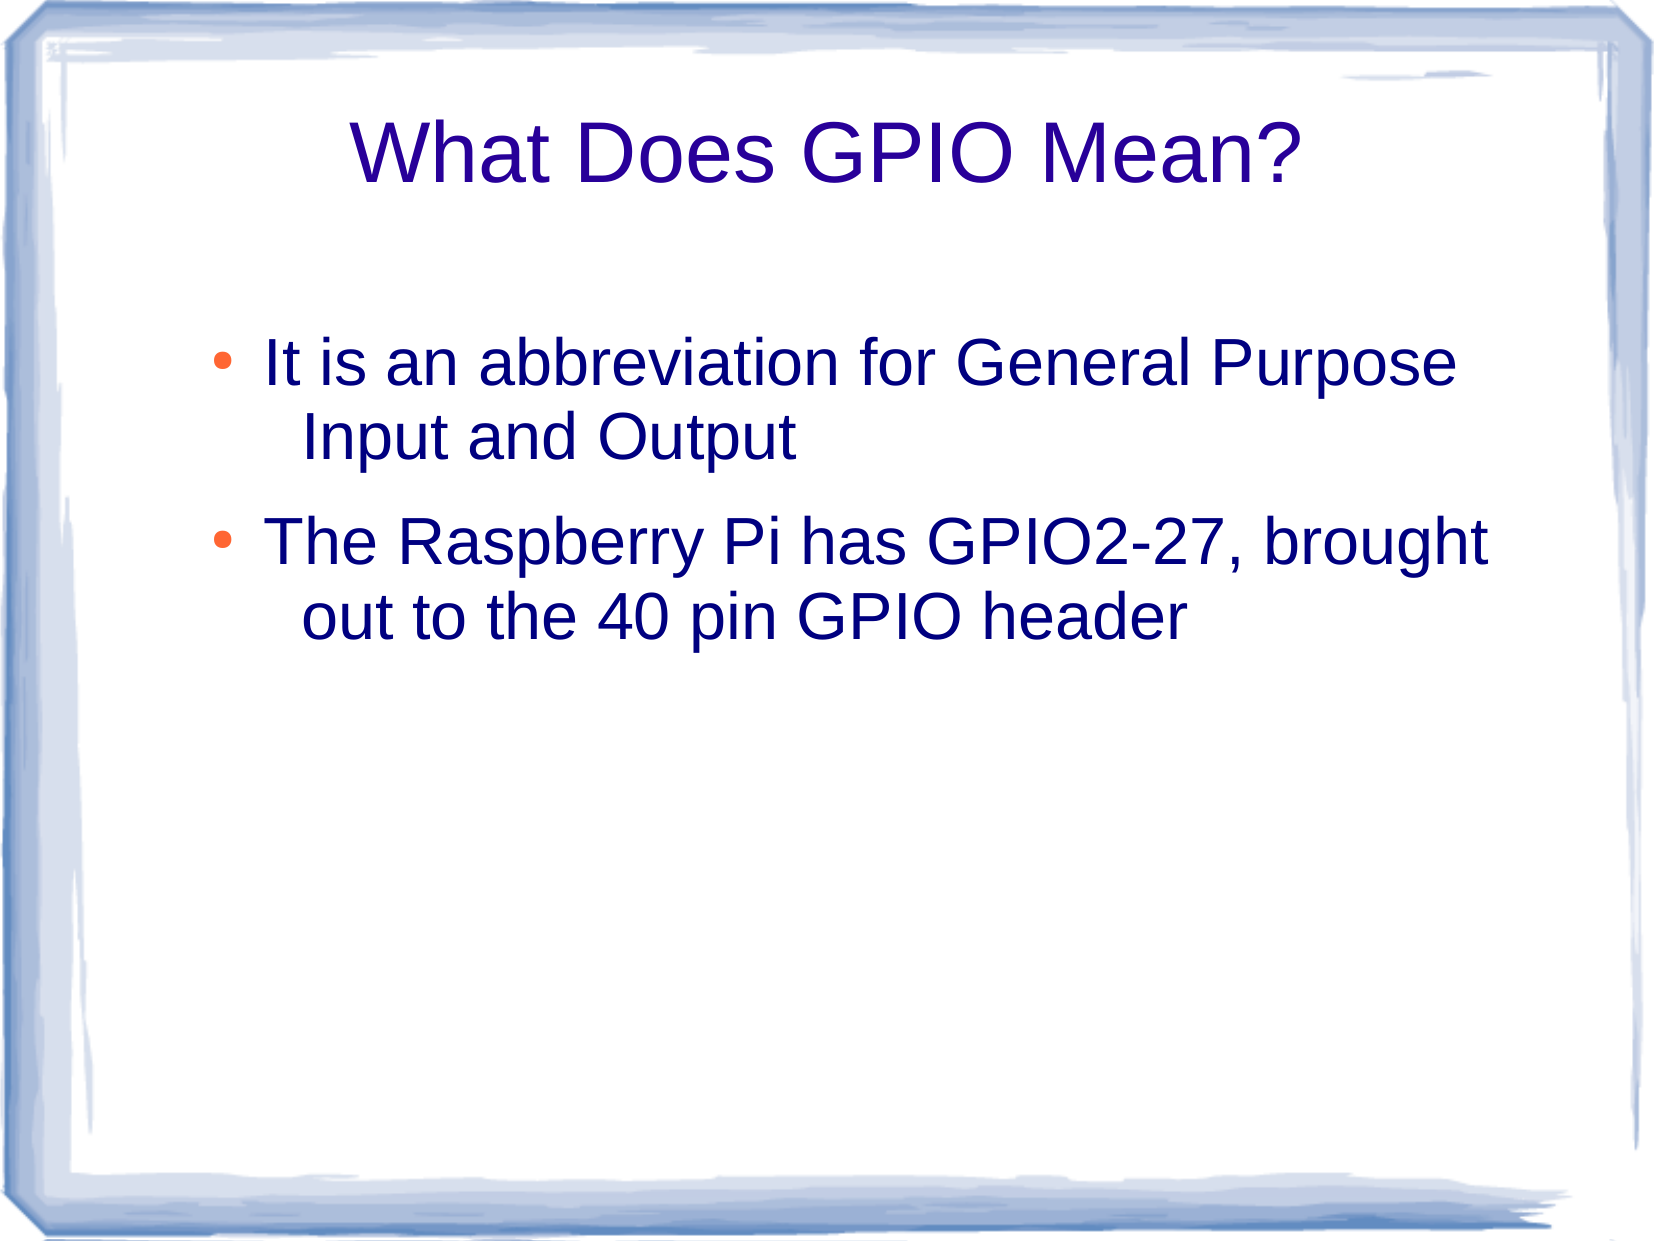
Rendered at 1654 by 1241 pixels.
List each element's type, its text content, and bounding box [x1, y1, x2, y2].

title What Does GPIO Mean? [82, 49, 1571, 257]
picture [0, 0, 1654, 1241]
list It is an abbreviation for General Purpose Input and Output The Raspberry Pi has GPIO2-27, brought out to the 40 pin GPIO header [118, 324, 1571, 1004]
